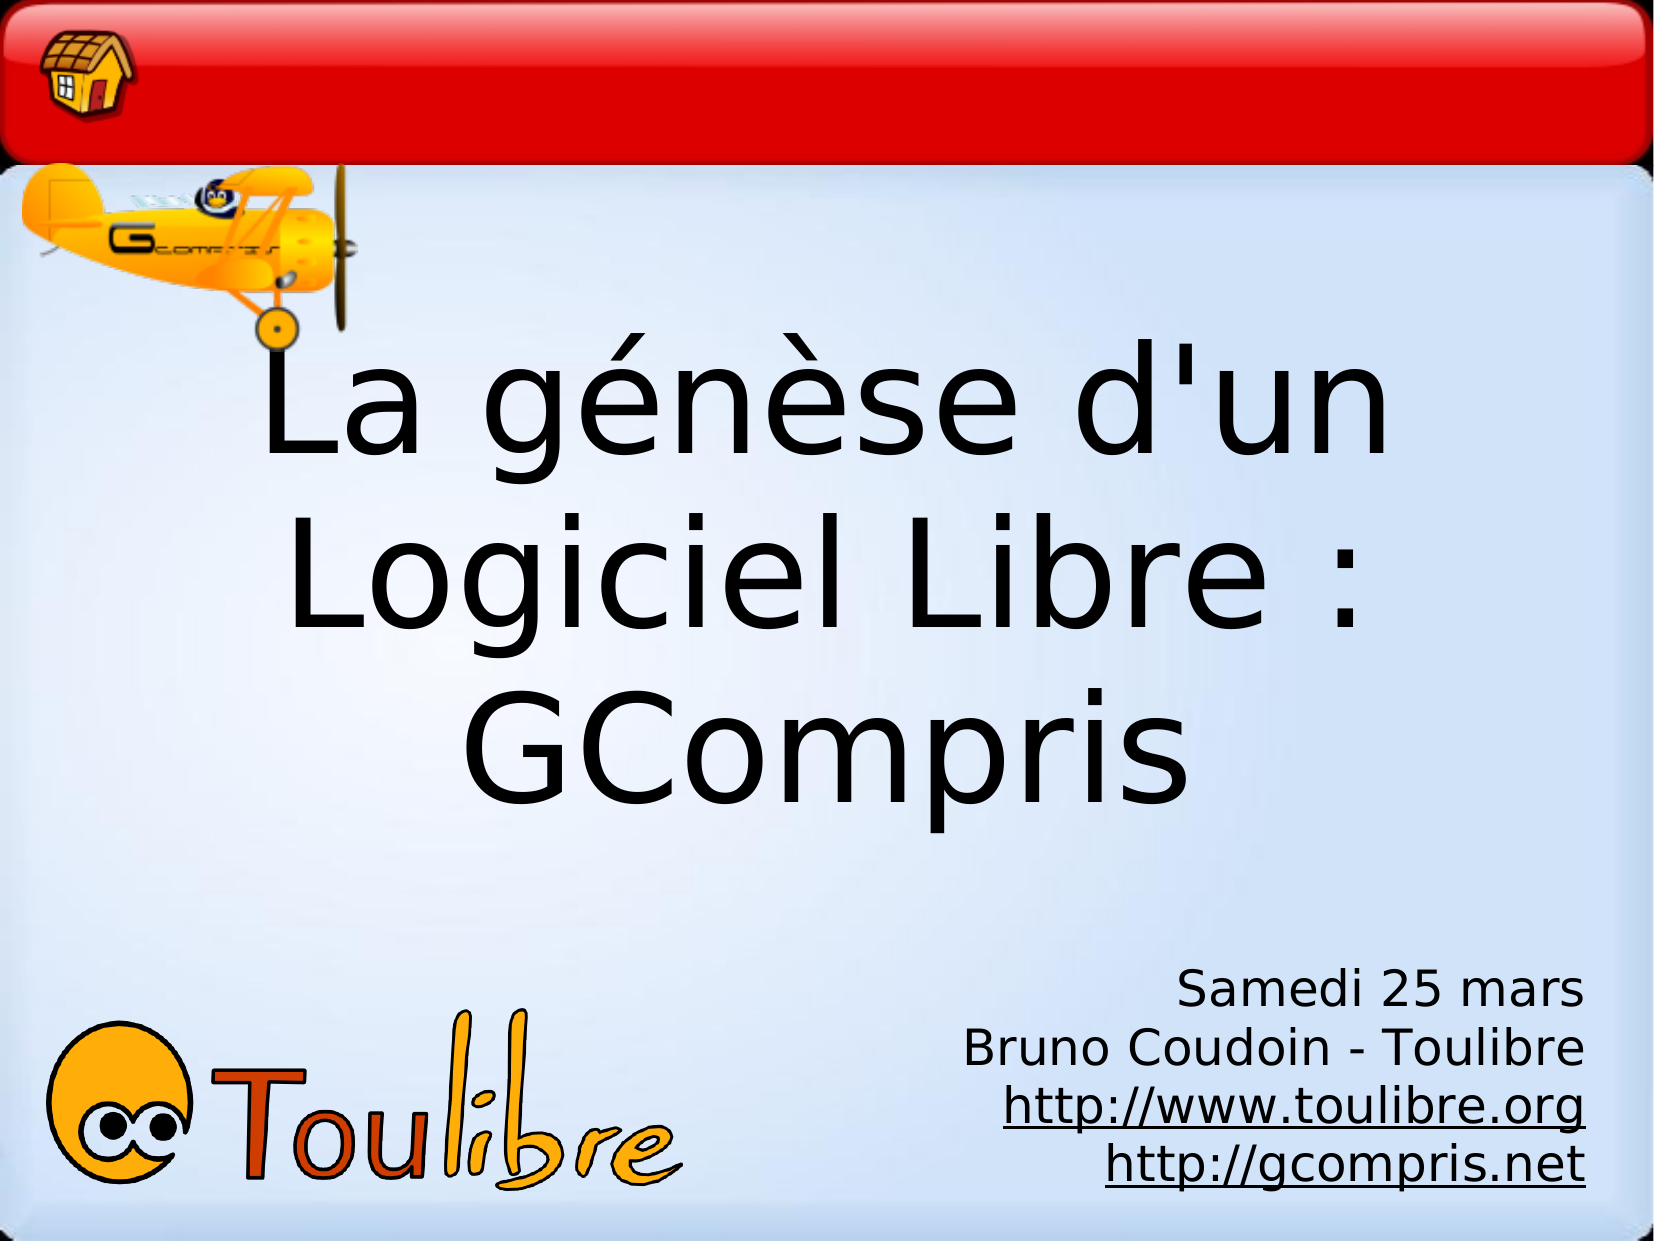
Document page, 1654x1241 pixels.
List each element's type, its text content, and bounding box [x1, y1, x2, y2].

picture [0, 846, 1654, 1241]
picture [0, 0, 1654, 352]
text_box La génèse d'un Logiciel Libre : GCompris [0, 306, 1654, 846]
text_box Samedi 25 mars Bruno Coudoin - Toulibre http://www.toulibre.org http://gcompris.net [61, 952, 1601, 1201]
